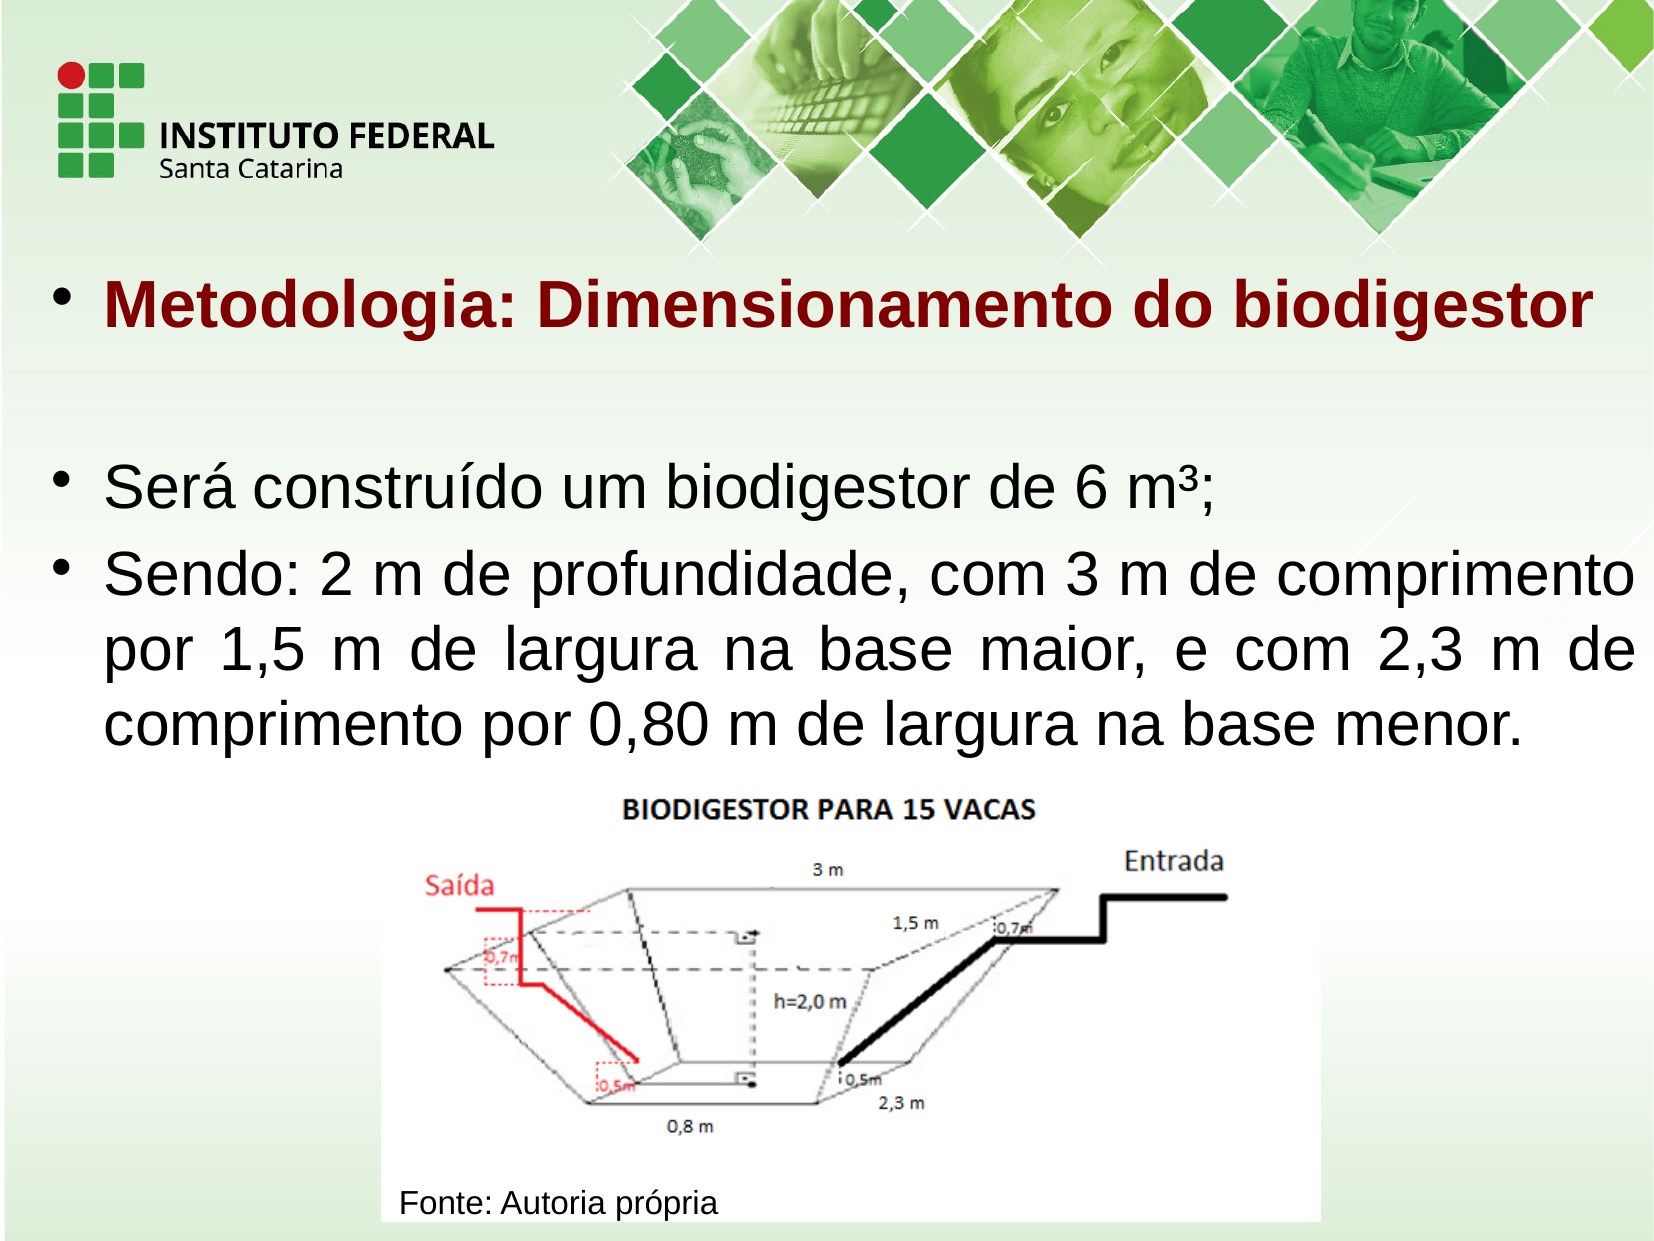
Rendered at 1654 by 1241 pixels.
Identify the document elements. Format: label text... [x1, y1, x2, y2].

picture [1, 0, 1654, 1241]
text_box Metodologia: Dimensionamento do biodigestor Será construído um biodigestor de 6 m³; Sendo: 2 m de profundidade, com 3 m de comprimento por 1,5 m de largura na base maior, e com 2,3 m de comprimento por 0,80 m de largura na base menor. [33, 266, 1639, 753]
text_box Fonte: Autoria própria [384, 1173, 734, 1229]
